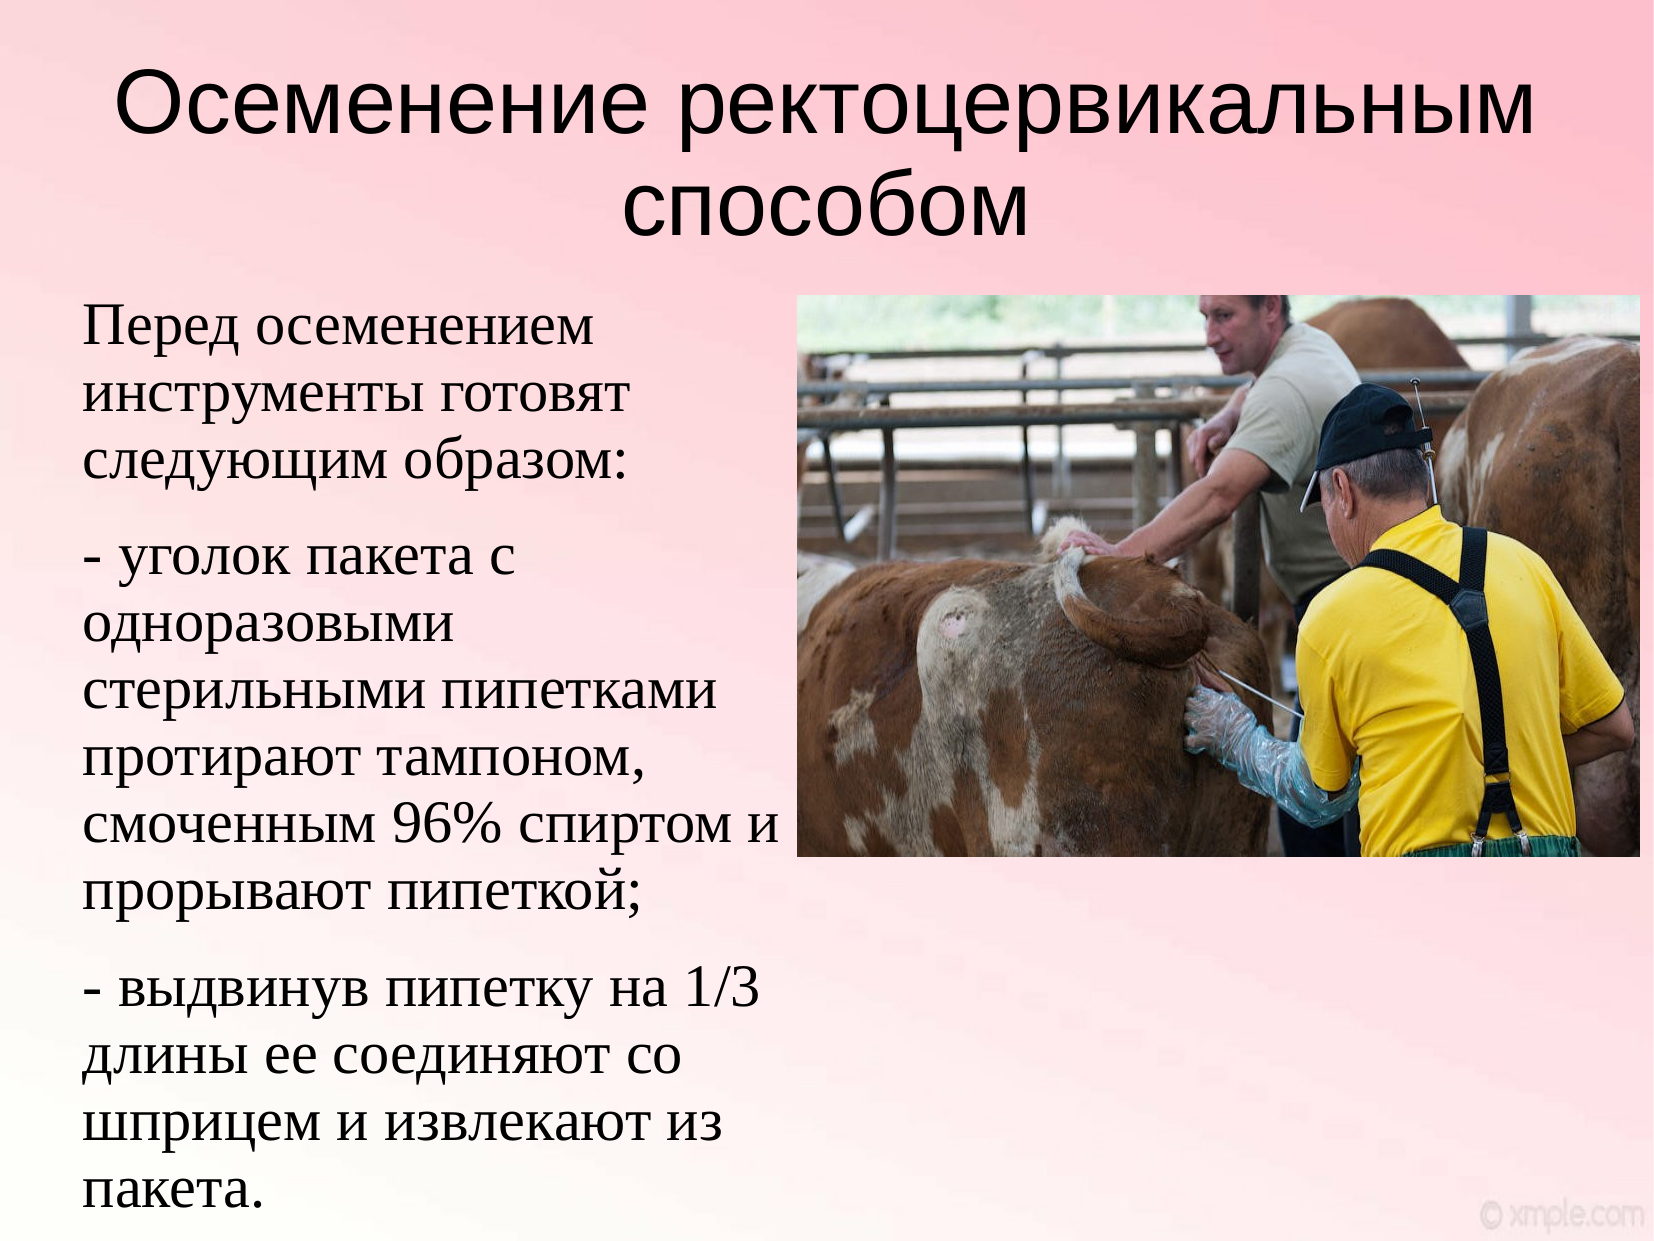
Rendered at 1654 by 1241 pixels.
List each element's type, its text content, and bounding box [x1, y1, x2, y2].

list Перед осеменением инструменты готовят следующим образом: - уголок пакета с одноразовыми стерильными пипетками протирают тампоном, смоченным 96% спиртом и прорывают пипеткой; - выдвинув пипетку на 1/3 длины ее соединяют со шприцем и извлекают из пакета. [82, 290, 809, 1231]
title Осеменение ректоцервикальным способом [82, 49, 1571, 257]
picture [0, 0, 1654, 1241]
